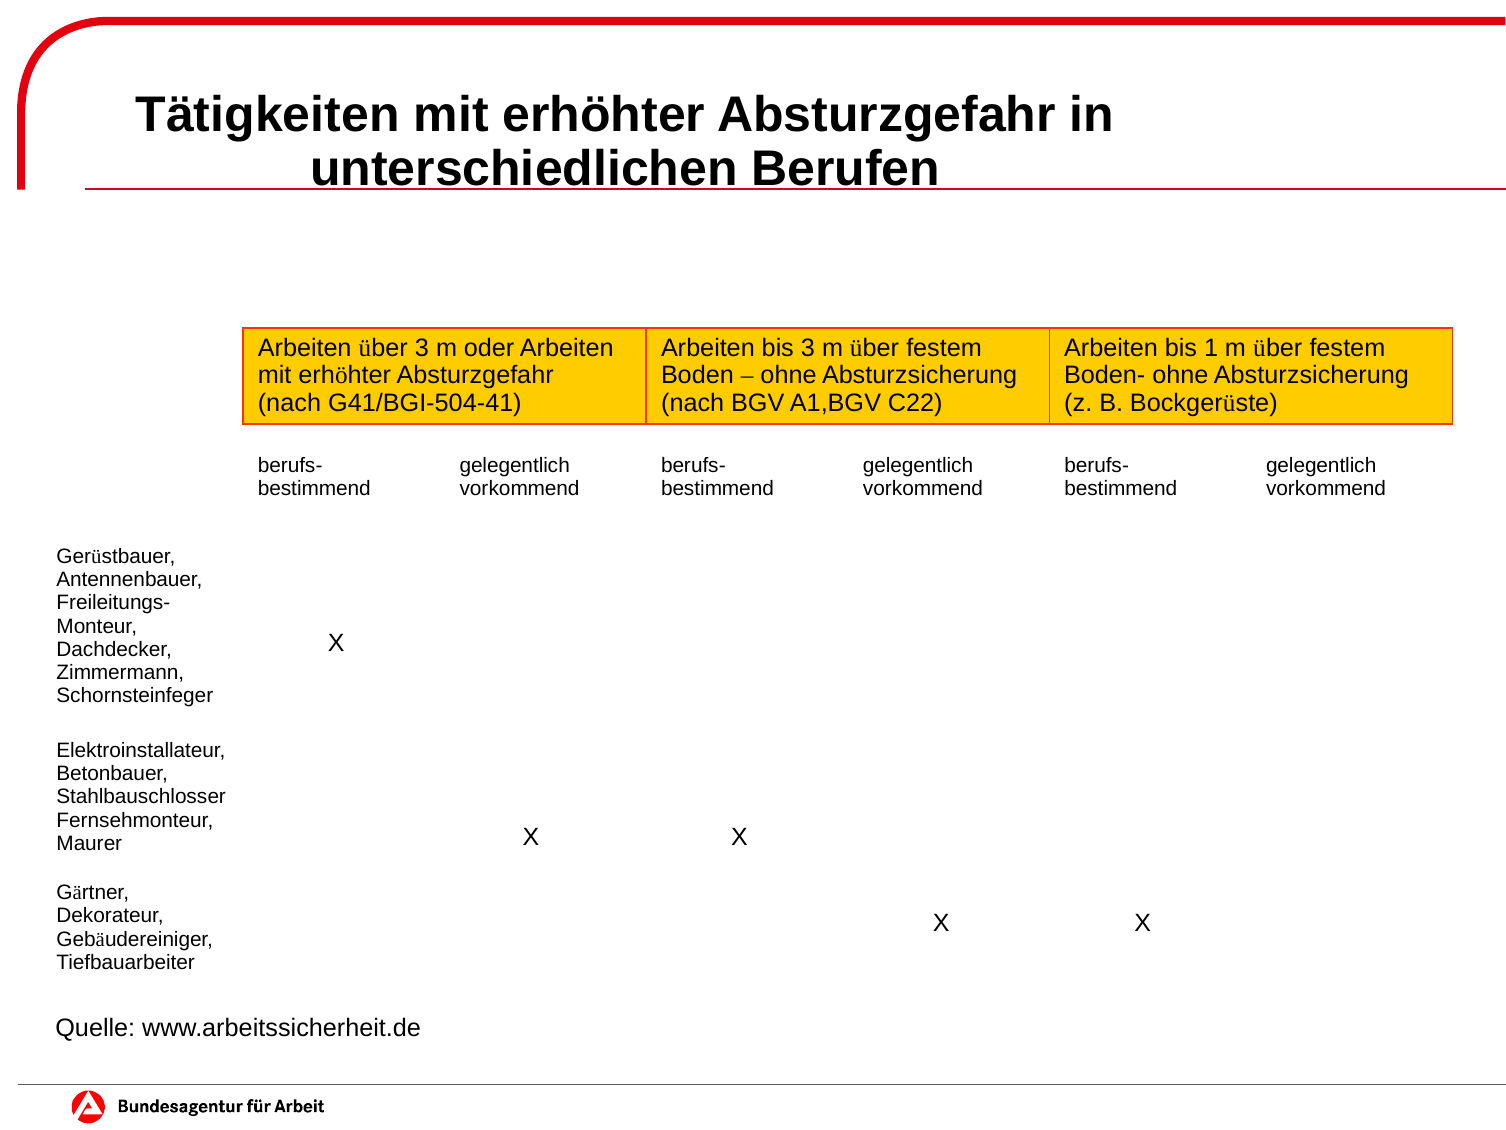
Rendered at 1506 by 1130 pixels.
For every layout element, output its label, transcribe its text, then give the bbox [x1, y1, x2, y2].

text_box Arbeiten bis 1 m über festem Boden- ohne Absturzsicherung (z. B. Bockgerüste) [1049, 327, 1453, 425]
table_cell X [646, 731, 848, 873]
table_header gelegentlich vorkommend [1251, 446, 1453, 537]
text_box Quelle: www.arbeitssicherheit.de [40, 1007, 437, 1050]
table_cell Gerüstbauer, Antennenbauer, Freileitungs- Monteur, Dachdecker, Zimmermann, Schornsteinfeger [41, 537, 243, 731]
table_cell [1049, 537, 1251, 731]
table_cell [848, 537, 1049, 731]
table_header berufs- bestimmend [243, 446, 444, 537]
table_cell [243, 873, 444, 992]
table_cell [646, 537, 848, 731]
title Tätigkeiten mit erhöhter Absturzgefahr in unterschiedlichen Berufen [35, 80, 1216, 222]
table_cell [243, 731, 444, 873]
text_box Arbeiten bis 3 m über festem Boden – ohne Absturzsicherung (nach BGV A1,BGV C22) [646, 327, 1049, 425]
table_header gelegentlich vorkommend [444, 446, 646, 537]
table_header berufs- bestimmend [646, 446, 848, 537]
table_cell [1049, 731, 1251, 873]
table_cell [1251, 873, 1453, 992]
table_cell X [848, 873, 1049, 992]
table_cell Elektroinstallateur, Betonbauer, Stahlbauschlosser Fernsehmonteur, Maurer [41, 731, 243, 873]
table_cell Gärtner, Dekorateur, Gebäudereiniger, Tiefbauarbeiter [41, 873, 243, 992]
table_cell [444, 873, 646, 992]
table_cell [444, 537, 646, 731]
table_header [41, 446, 243, 537]
table_cell X [444, 731, 646, 873]
table_cell [646, 873, 848, 992]
table_header berufs- bestimmend [1049, 446, 1251, 537]
table_cell [1251, 731, 1453, 873]
table_cell X [243, 537, 444, 731]
table_header gelegentlich vorkommend [848, 446, 1049, 537]
table_cell [848, 731, 1049, 873]
table_cell X [1049, 873, 1251, 992]
table_cell [1251, 537, 1453, 731]
text_box Arbeiten über 3 m oder Arbeiten mit erhöhter Absturzgefahr (nach G41/BGI-504-41) [243, 327, 646, 425]
